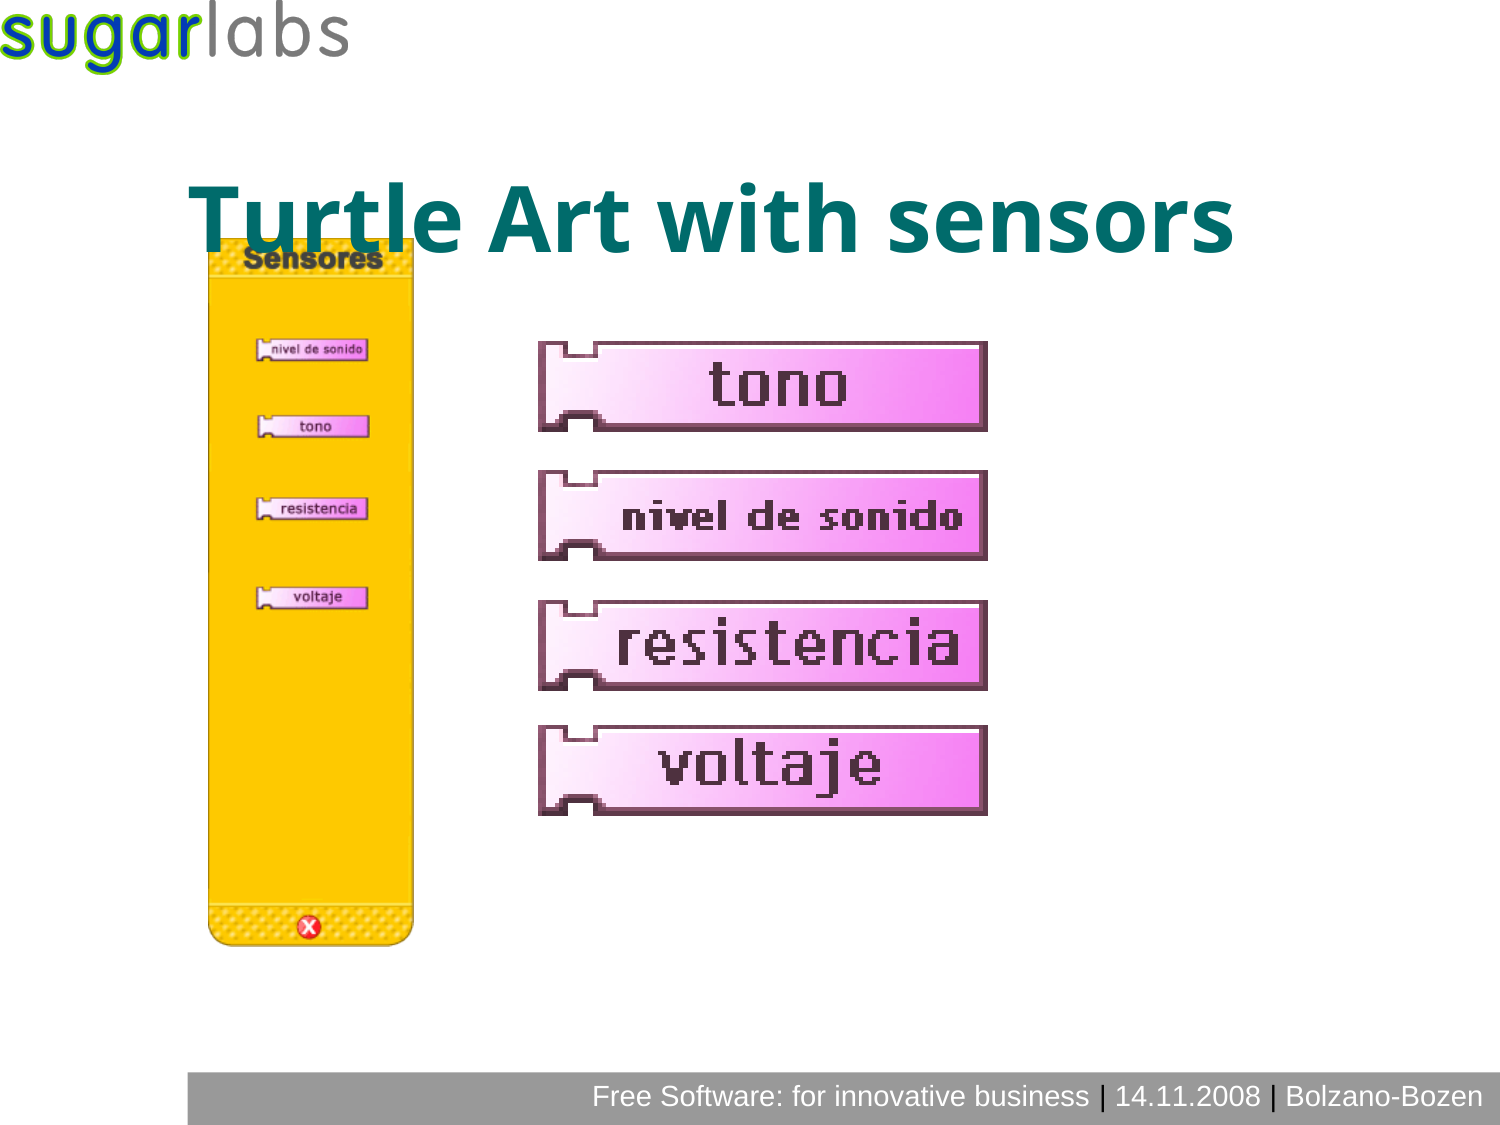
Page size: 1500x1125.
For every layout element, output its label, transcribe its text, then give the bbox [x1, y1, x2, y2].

picture [538, 600, 988, 691]
picture [538, 470, 988, 561]
picture [538, 341, 988, 432]
title Turtle Art with sensors [75, 51, 1425, 226]
picture [208, 238, 414, 947]
picture [538, 725, 988, 816]
picture [262, 238, 277, 242]
picture [0, 0, 348, 75]
